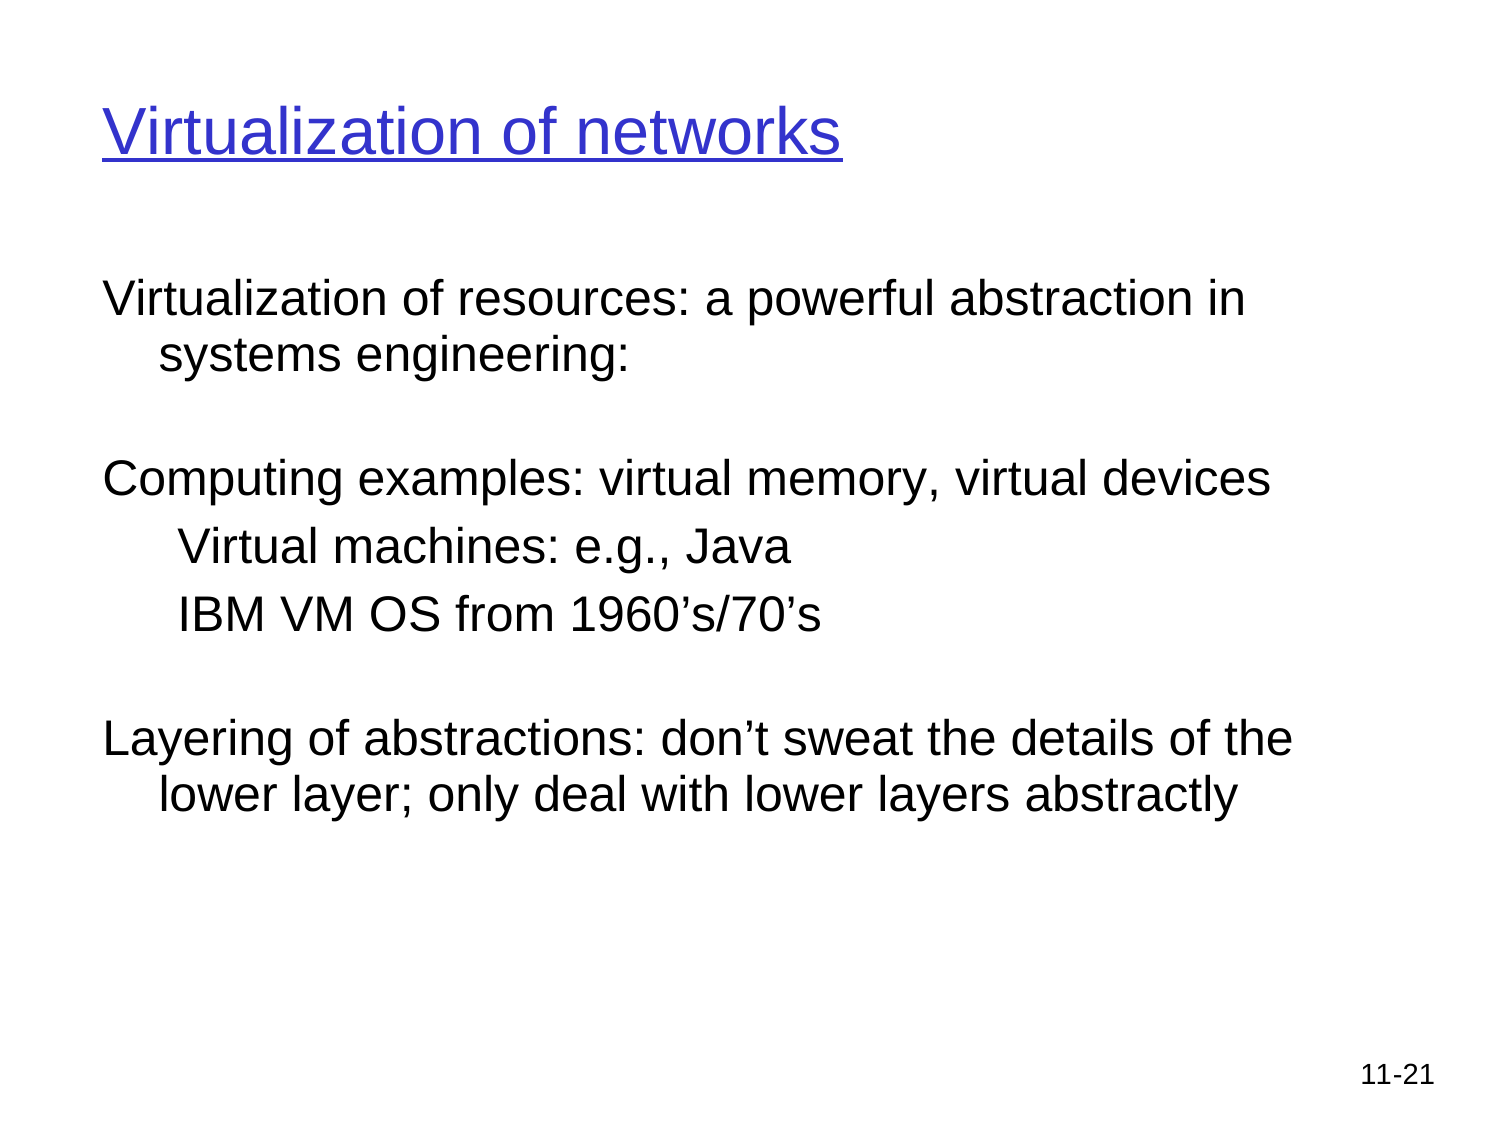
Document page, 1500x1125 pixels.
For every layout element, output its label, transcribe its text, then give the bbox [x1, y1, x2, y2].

list Virtualization of resources: a powerful abstraction in systems engineering: Computing examples: virtual memory, virtual devices Virtual machines: e.g., Java IBM VM OS from 1960’s/70’s Layering of abstractions: don’t sweat the details of the lower layer; only deal with lower layers abstractly [87, 262, 1363, 1026]
title Virtualization of networks [87, 37, 1363, 225]
